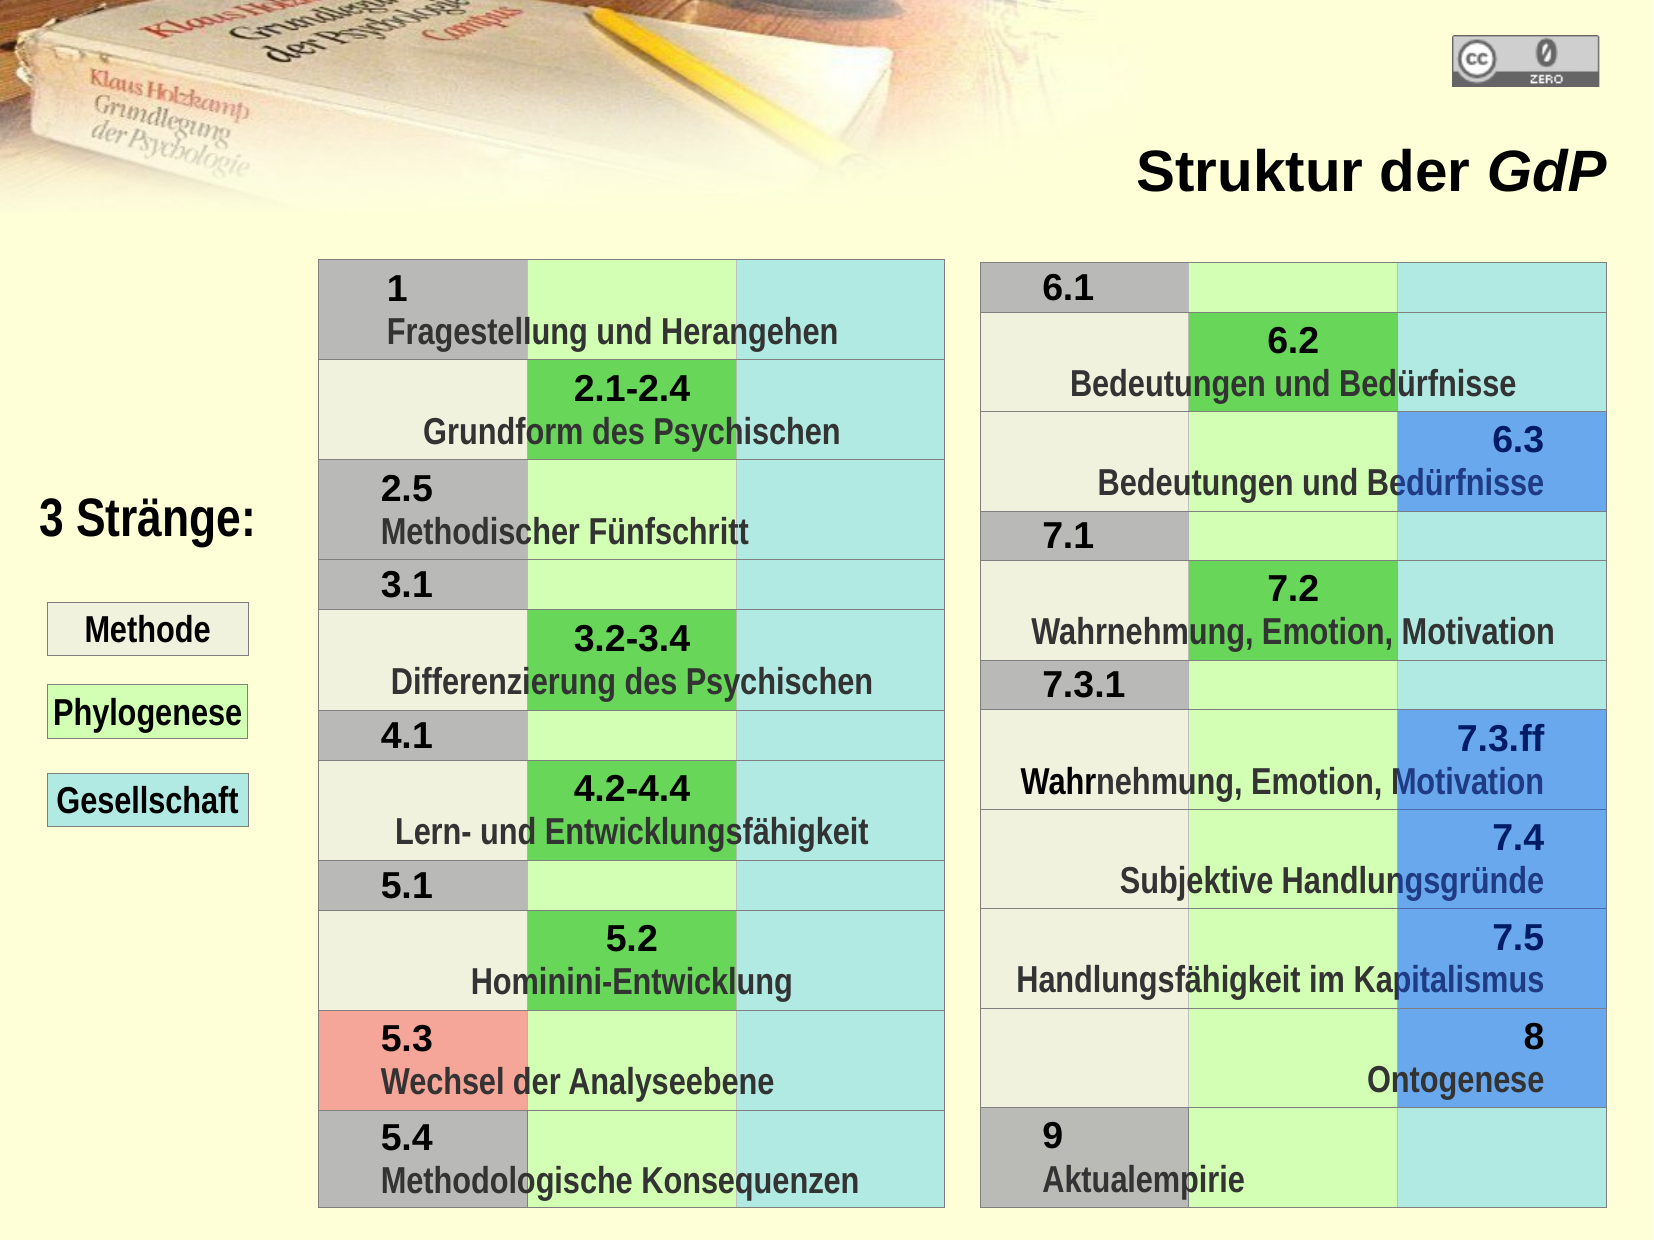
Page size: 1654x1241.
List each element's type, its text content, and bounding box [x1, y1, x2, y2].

text_box 4.1 [318, 711, 945, 760]
text_box 8 Ontogenese [980, 1008, 1607, 1107]
text_box 9 Aktualempirie [980, 1107, 1607, 1208]
text_box 5.4 Methodologische Konsequenzen [318, 1110, 945, 1208]
text_box 4.2-4.4 Lern- und Entwicklungsfähigkeit [318, 760, 945, 861]
title Struktur der GdP [82, 138, 1607, 334]
text_box 3.2-3.4 Differenzierung des Psychischen [318, 609, 945, 711]
text_box 7.3.ff Wahrnehmung, Emotion, Motivation [980, 710, 1397, 809]
text_box 6.2 Bedeutungen und Bedürfnisse [980, 312, 1607, 412]
text_box 6.3 Bedeutungen und Bedürfnisse [980, 412, 1397, 511]
text_box [1397, 412, 1607, 512]
text_box 5.2 Hominini-Entwicklung [318, 910, 945, 1011]
text_box Phylogenese [47, 684, 248, 739]
text_box 3.1 [318, 559, 945, 609]
text_box Methode [47, 602, 249, 656]
text_box 2.1-2.4 Grundform des Psychischen [318, 359, 945, 460]
text_box 3 Stränge: [24, 478, 272, 556]
picture [1452, 35, 1600, 87]
text_box 7.3.1 [980, 661, 1607, 710]
text_box 5.3 Wechsel der Analyseebene [318, 1011, 945, 1110]
text_box 5.1 [318, 861, 945, 910]
picture [0, 0, 1156, 213]
text_box 2.5 Methodischer Fünfschritt [318, 460, 945, 559]
text_box Gesellschaft [47, 773, 249, 827]
text_box 7.4 Subjektive Handlungsgründe [980, 809, 1397, 908]
text_box [1397, 709, 1607, 1008]
text_box 7.5 Handlungsfähigkeit im Kapitalismus [980, 908, 1397, 1008]
text_box 6.1 [980, 262, 1607, 312]
text_box 7.2 Wahrnehmung, Emotion, Motivation [980, 560, 1607, 661]
text_box 1 Fragestellung und Herangehen [318, 259, 945, 359]
text_box 7.1 [980, 511, 1607, 560]
